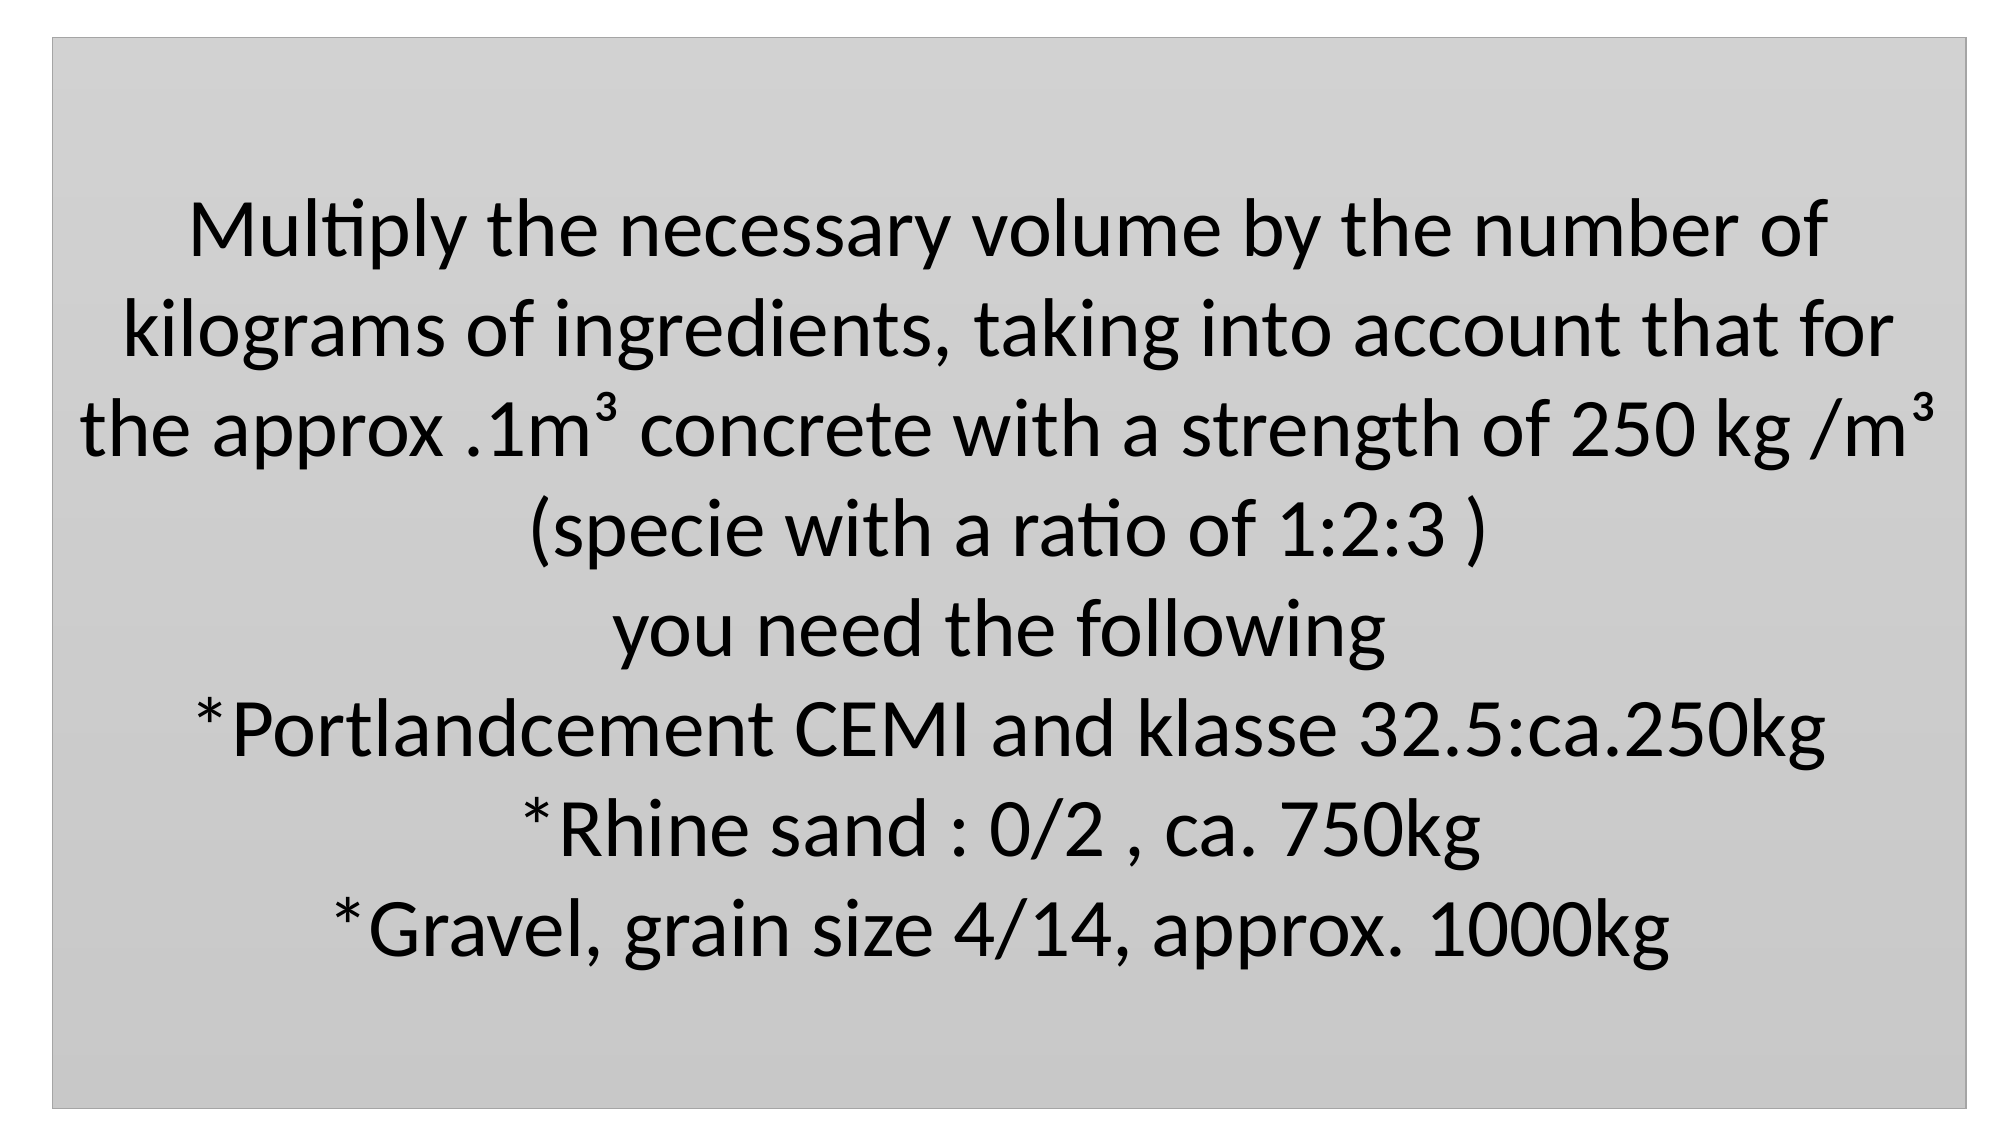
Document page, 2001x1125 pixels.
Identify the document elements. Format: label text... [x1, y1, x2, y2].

text_box Multiply the necessary volume by the number of kilograms of ingredients, taking into account that for the approx .1m³ concrete with a strength of 250 kg /m³ (specie with a ratio of 1:2:3 ) you need the following *Portlandcement CEMI and klasse 32.5:ca.250kg *Rhine sand : 0/2 , ca. 750kg *Gravel, grain size 4/14, approx. 1000kg [52, 38, 1966, 1108]
